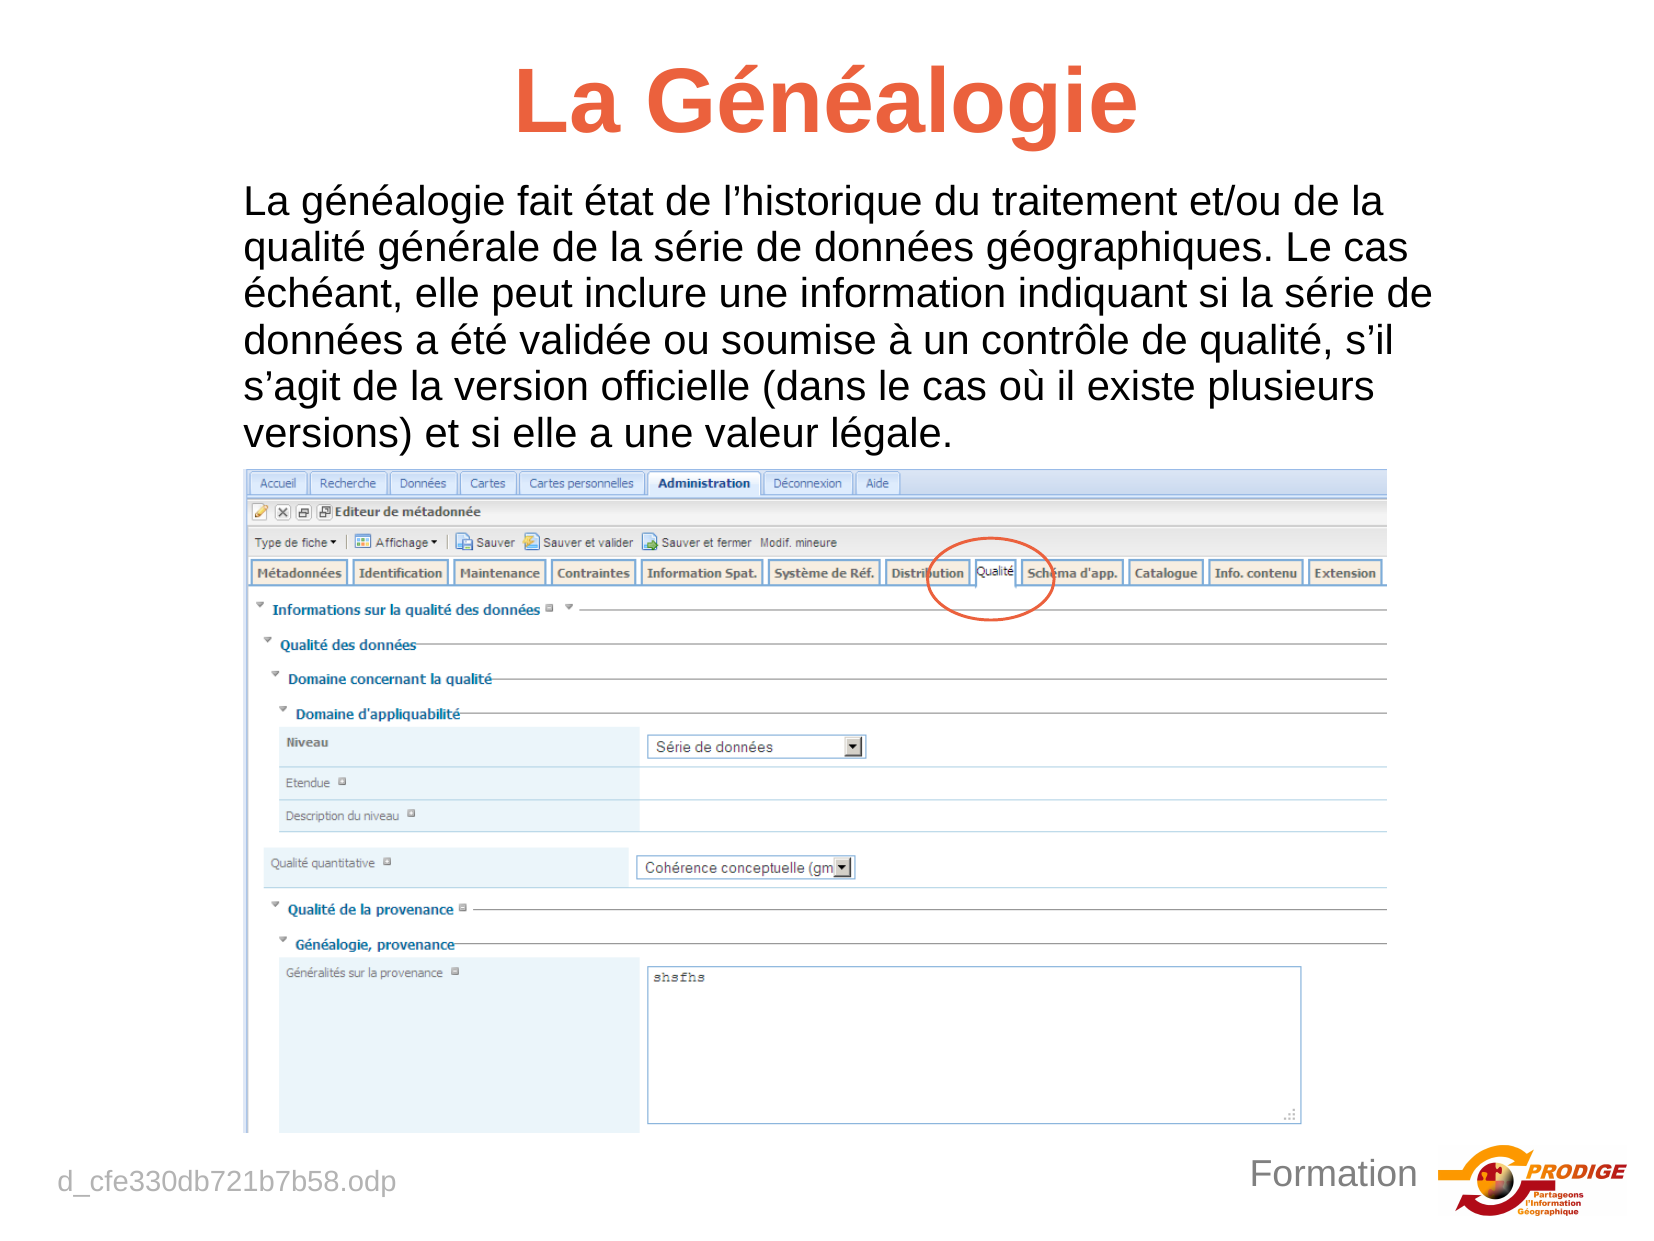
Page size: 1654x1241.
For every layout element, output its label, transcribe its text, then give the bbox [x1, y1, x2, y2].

picture [243, 469, 1387, 1133]
title La Généalogie [82, 0, 1571, 202]
list La généalogie fait état de l’historique du traitement et/ou de la qualité générale de la série de données géographiques. Le cas échéant, elle peut inclure une information indiquant si la série de données a été validée ou soumise à un contrôle de qualité, s’il s’agit de la version officielle (dans le cas où il existe plusieurs versions) et si elle a une valeur légale. [172, 177, 1502, 981]
picture [1438, 1145, 1627, 1216]
